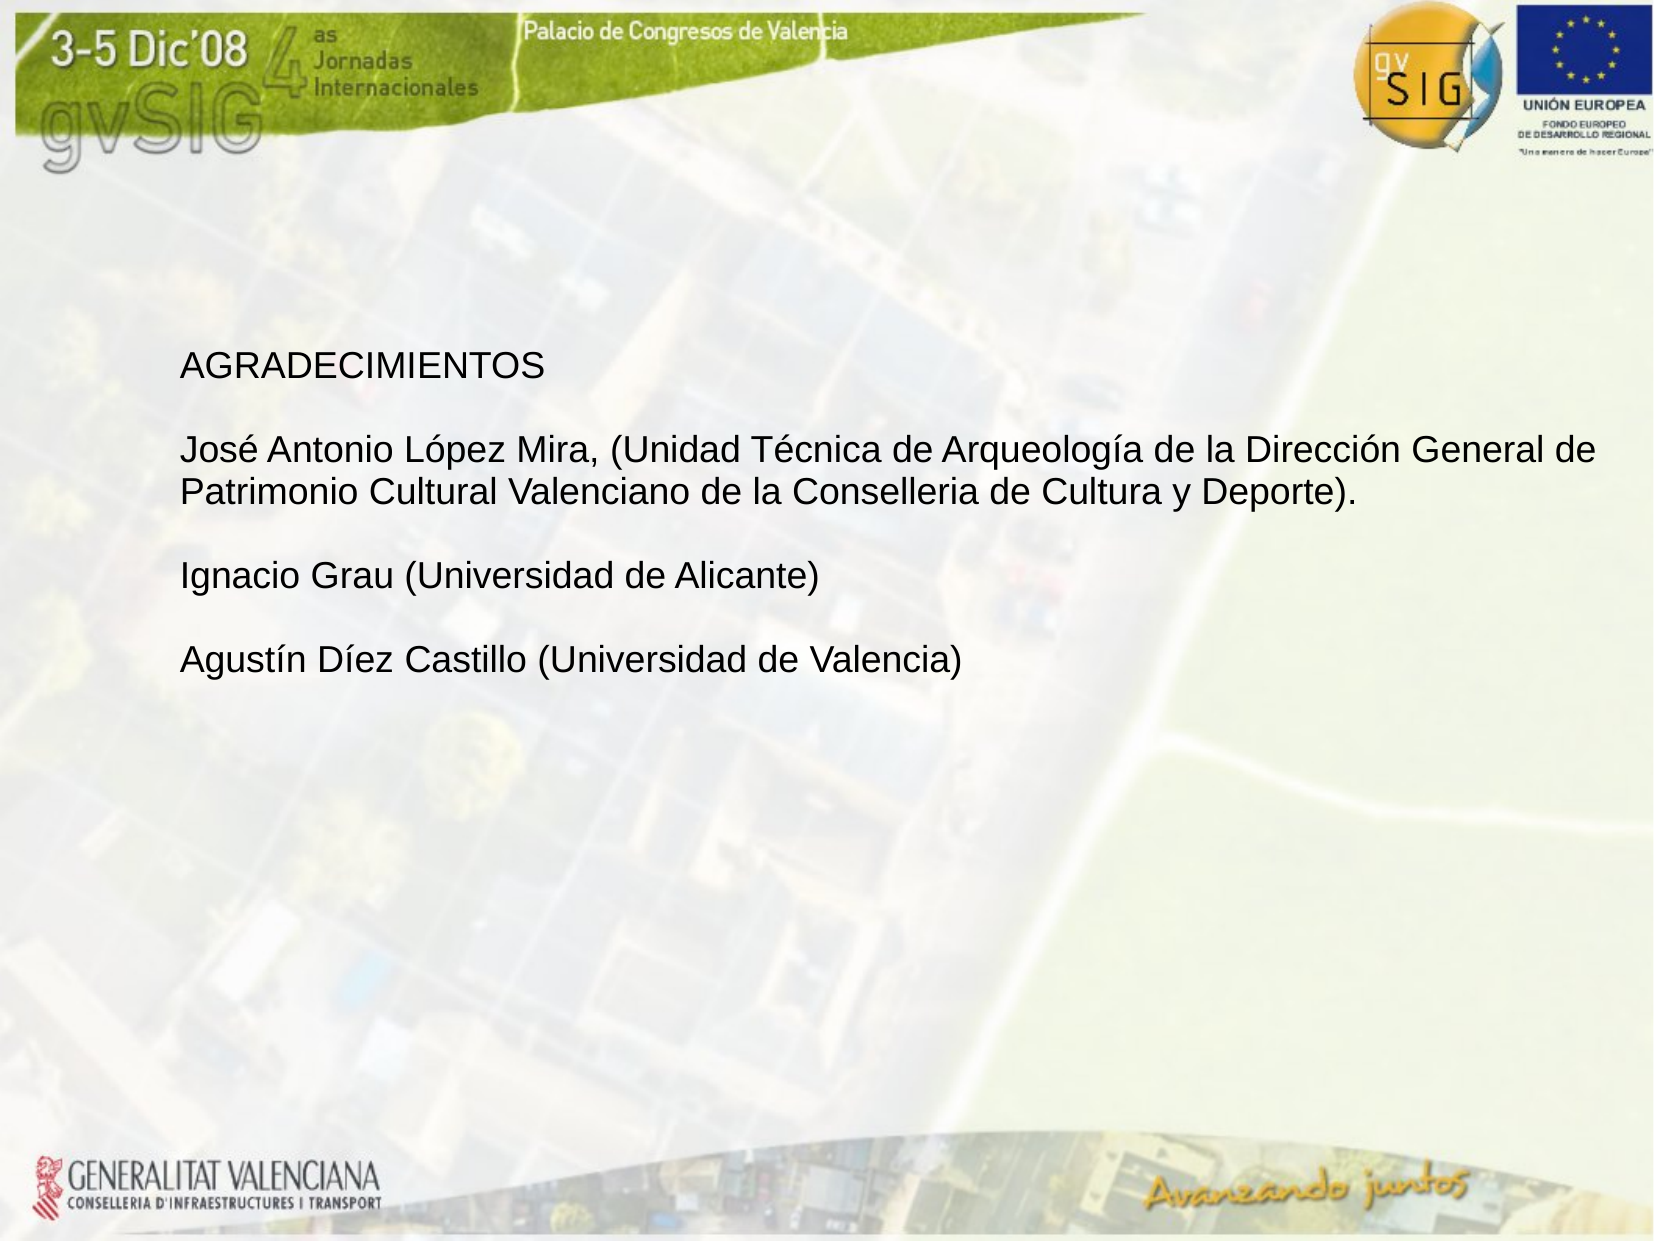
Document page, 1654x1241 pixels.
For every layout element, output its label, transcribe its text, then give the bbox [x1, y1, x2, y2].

picture [0, 0, 1654, 1241]
text_box AGRADECIMIENTOS José Antonio López Mira, (Unidad Técnica de Arqueología de la Dirección General de Patrimonio Cultural Valenciano de la Conselleria de Cultura y Deporte). Ignacio Grau (Universidad de Alicante) Agustín Díez Castillo (Universidad de Valencia) [165, 337, 1617, 818]
